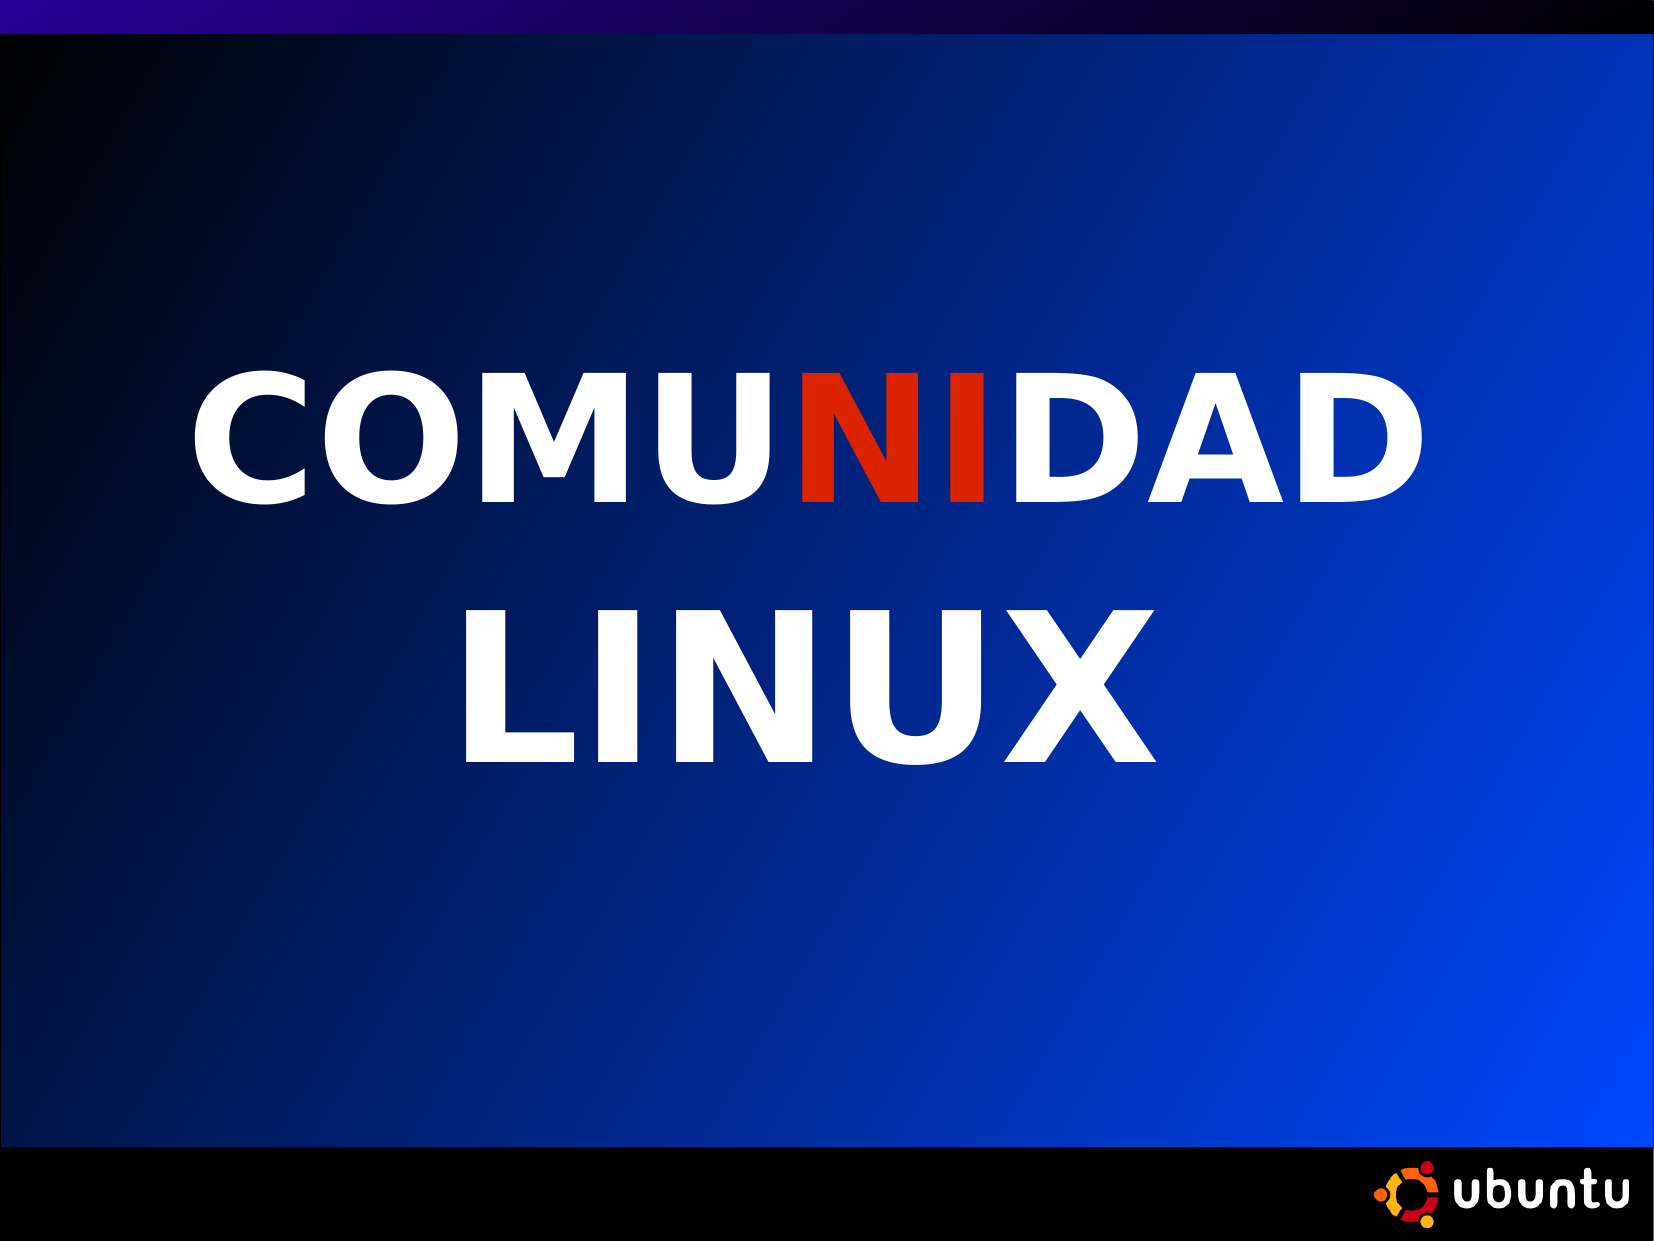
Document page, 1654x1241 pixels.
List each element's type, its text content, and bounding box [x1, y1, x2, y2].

text_box [0, 0, 1654, 1241]
text_box COMUNIDAD [186, 336, 1432, 567]
text_box LINUX [447, 567, 1577, 810]
picture [1374, 1161, 1629, 1228]
